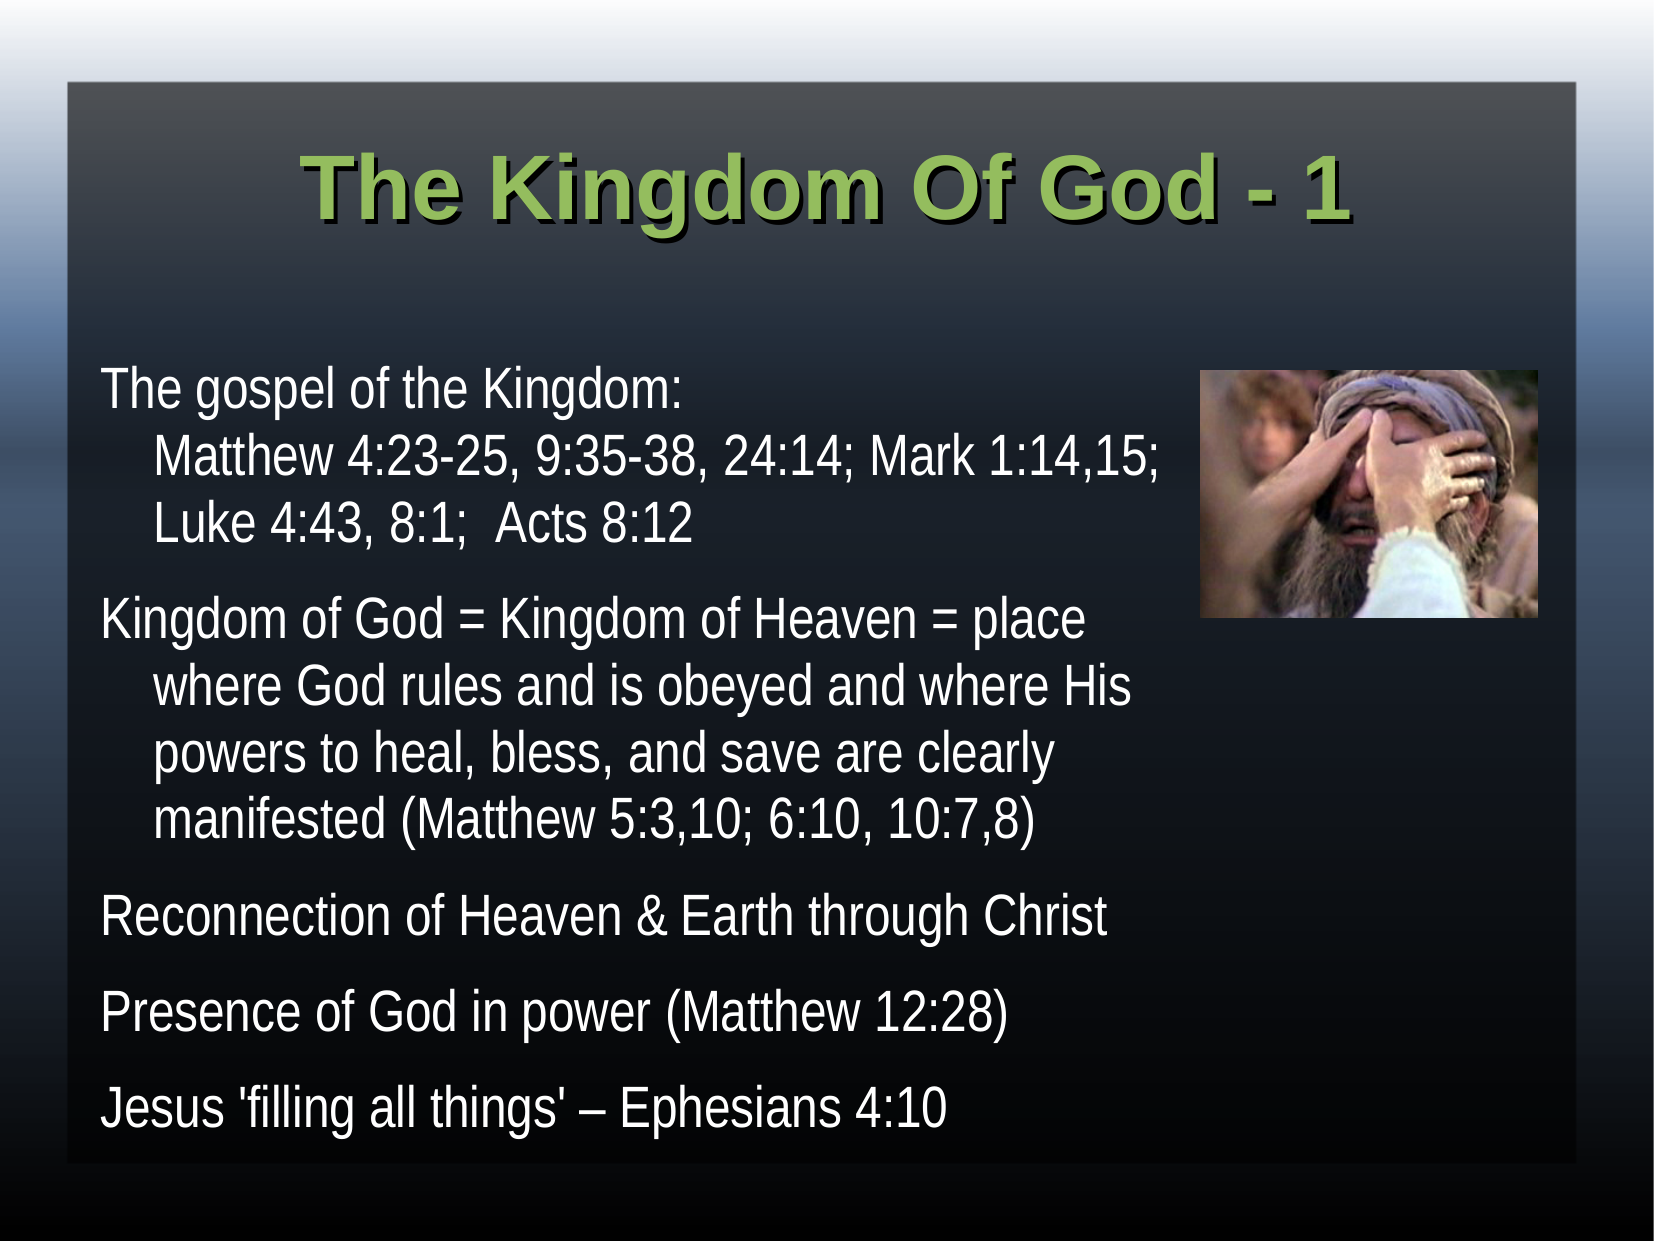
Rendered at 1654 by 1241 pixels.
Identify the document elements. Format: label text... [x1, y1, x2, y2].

title The Kingdom Of God - 1 [82, 92, 1571, 285]
picture [0, 0, 1654, 1241]
list The gospel of the Kingdom: Matthew 4:23-25, 9:35-38, 24:14; Mark 1:14,15; Luke 4:43, 8:1; Acts 8:12 Kingdom of God = Kingdom of Heaven = place where God rules and is obeyed and where His powers to heal, bless, and save are clearly manifested (Matthew 5:3,10; 6:10, 10:7,8) Reconnection of Heaven & Earth through Christ Presence of God in power (Matthew 12:28) Jesus 'filling all things' – Ephesians 4:10 [82, 354, 1163, 1136]
